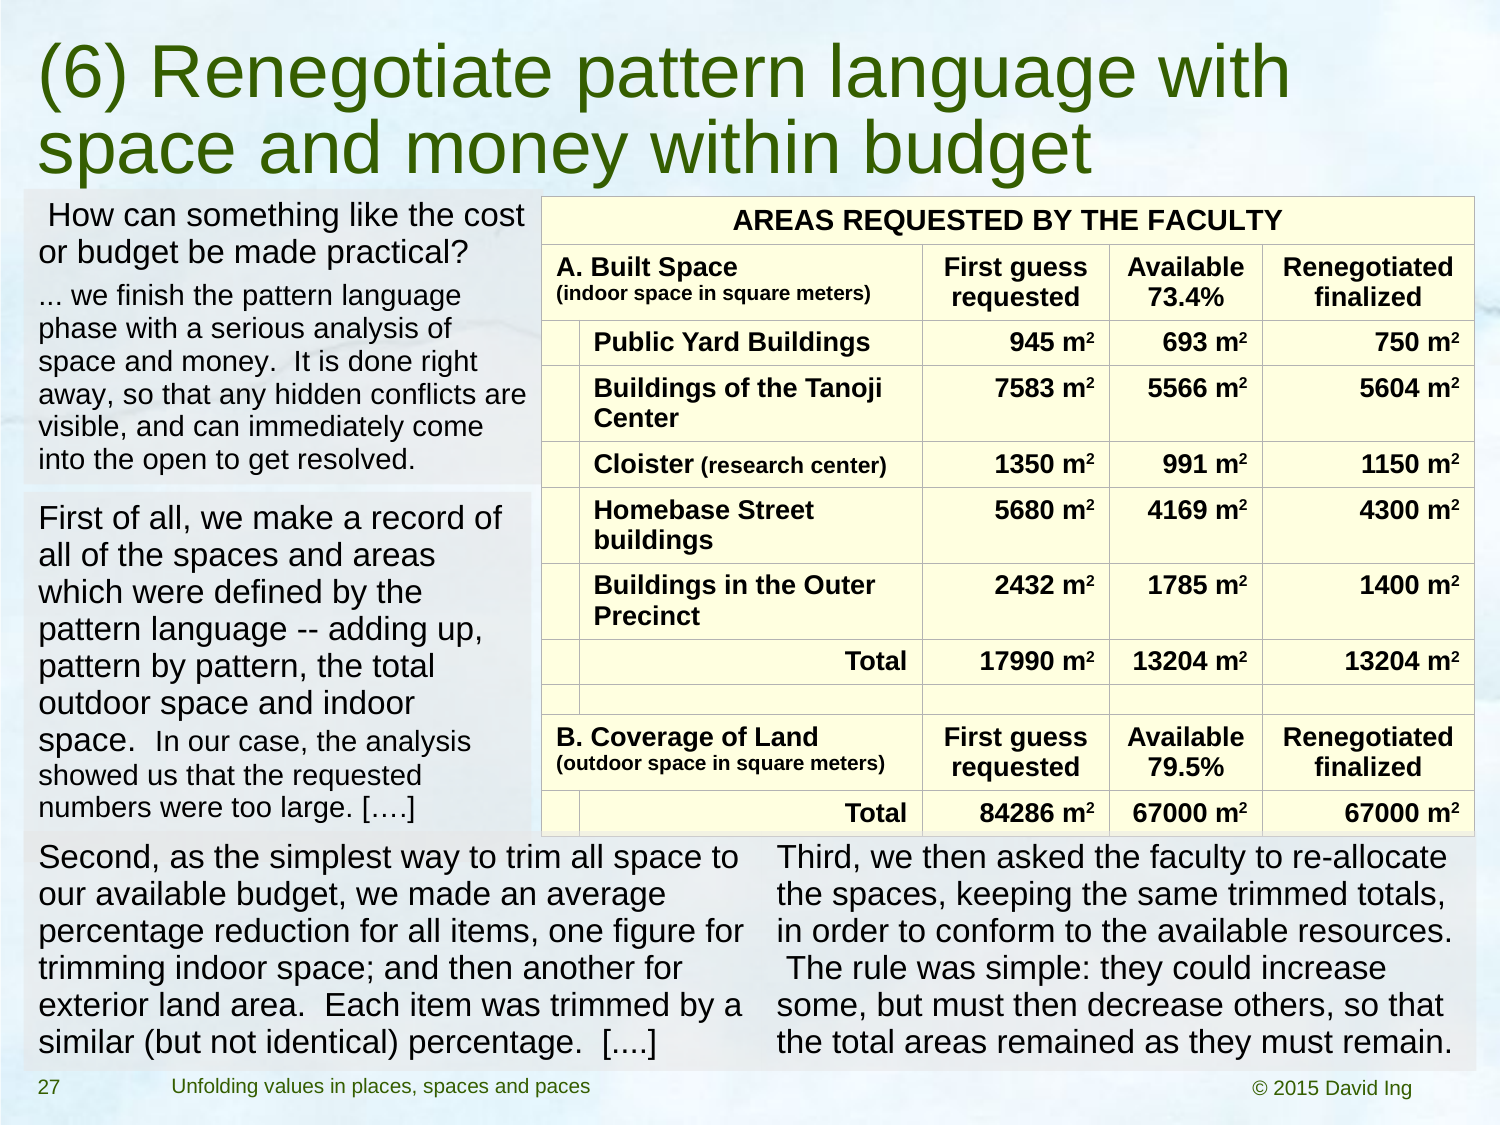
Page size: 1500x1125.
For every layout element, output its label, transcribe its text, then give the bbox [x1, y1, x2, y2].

table_cell 5680 m2 [923, 488, 1109, 563]
title (6) Renegotiate pattern language with space and money within budget [37, 37, 1463, 196]
text_box Third, we then asked the faculty to re-allocate the spaces, keeping the same trimmed totals, in order to conform to the available resources. The rule was simple: they could increase some, but must then decrease others, so that the total areas remained as they must remain. [761, 831, 1477, 1071]
table_cell Renegotiated finalized [1263, 245, 1474, 320]
table_cell 13204 m2 [1263, 640, 1474, 684]
table_cell 7583 m2 [923, 366, 1109, 441]
table_cell [542, 564, 579, 639]
table_cell 4169 m2 [1110, 488, 1262, 563]
table_cell [542, 321, 579, 365]
table_cell 13204 m2 [1110, 640, 1262, 684]
table_cell B. Coverage of Land (outdoor space in square meters) [542, 715, 922, 790]
table_cell 945 m2 [923, 321, 1109, 365]
text_box First of all, we make a record of all of the spaces and areas which were defined by the pattern language -- adding up, pattern by pattern, the total outdoor space and indoor space. In our case, the analysis showed us that the requested numbers were too large. [….] [23, 491, 532, 831]
table_cell 17990 m2 [923, 640, 1109, 684]
picture [0, 0, 1500, 1125]
table_cell [923, 685, 1109, 714]
text_box How can something like the cost or budget be made practical? ... we finish the pattern language phase with a serious analysis of space and money. It is done right away, so that any hidden conflicts are visible, and can immediately come into the open to get resolved. [23, 188, 544, 485]
table_cell 1350 m2 [923, 442, 1109, 487]
table_cell 1785 m2 [1110, 564, 1262, 639]
table_cell Homebase Street buildings [580, 488, 922, 563]
table_cell [542, 442, 579, 487]
table_cell Public Yard Buildings [580, 321, 922, 365]
table_cell Available 73.4% [1110, 245, 1262, 320]
table_cell 5604 m2 [1263, 366, 1474, 441]
table_cell Available 79.5% [1110, 715, 1262, 790]
table_cell Buildings in the Outer Precinct [580, 564, 922, 639]
table_cell 2432 m2 [923, 564, 1109, 639]
table_cell [580, 685, 922, 714]
table_cell [542, 791, 579, 831]
table_cell 4300 m2 [1263, 488, 1474, 563]
table_cell [542, 685, 579, 714]
table_cell [542, 640, 579, 684]
table_cell 84286 m2 [923, 791, 1109, 831]
table_cell Buildings of the Tanoji Center [580, 366, 922, 441]
table_cell 1150 m2 [1263, 442, 1474, 487]
table_cell [1110, 685, 1262, 714]
table_cell First guess requested [923, 715, 1109, 790]
table_cell Cloister (research center) [580, 442, 922, 487]
table_cell 67000 m2 [1110, 791, 1262, 831]
table_cell [542, 488, 579, 563]
table_cell Total [580, 640, 922, 684]
table_cell [1263, 685, 1474, 714]
table_cell Total [580, 791, 922, 831]
table_cell 1400 m2 [1263, 564, 1474, 639]
table_cell Renegotiated finalized [1263, 715, 1474, 790]
table_cell 67000 m2 [1263, 791, 1474, 831]
text_box Second, as the simplest way to trim all space to our available budget, we made an average percentage reduction for all items, one figure for trimming indoor space; and then another for exterior land area. Each item was trimmed by a similar (but not identical) percentage. [....] [23, 831, 761, 1071]
table_header AREAS REQUESTED BY THE FACULTY [542, 197, 1474, 244]
table_cell A. Built Space (indoor space in square meters) [542, 245, 922, 320]
table_cell First guess requested [923, 245, 1109, 320]
table_cell 5566 m2 [1110, 366, 1262, 441]
table_cell 991 m2 [1110, 442, 1262, 487]
table_cell 750 m2 [1263, 321, 1474, 365]
table_cell 693 m2 [1110, 321, 1262, 365]
table_cell [542, 366, 579, 441]
